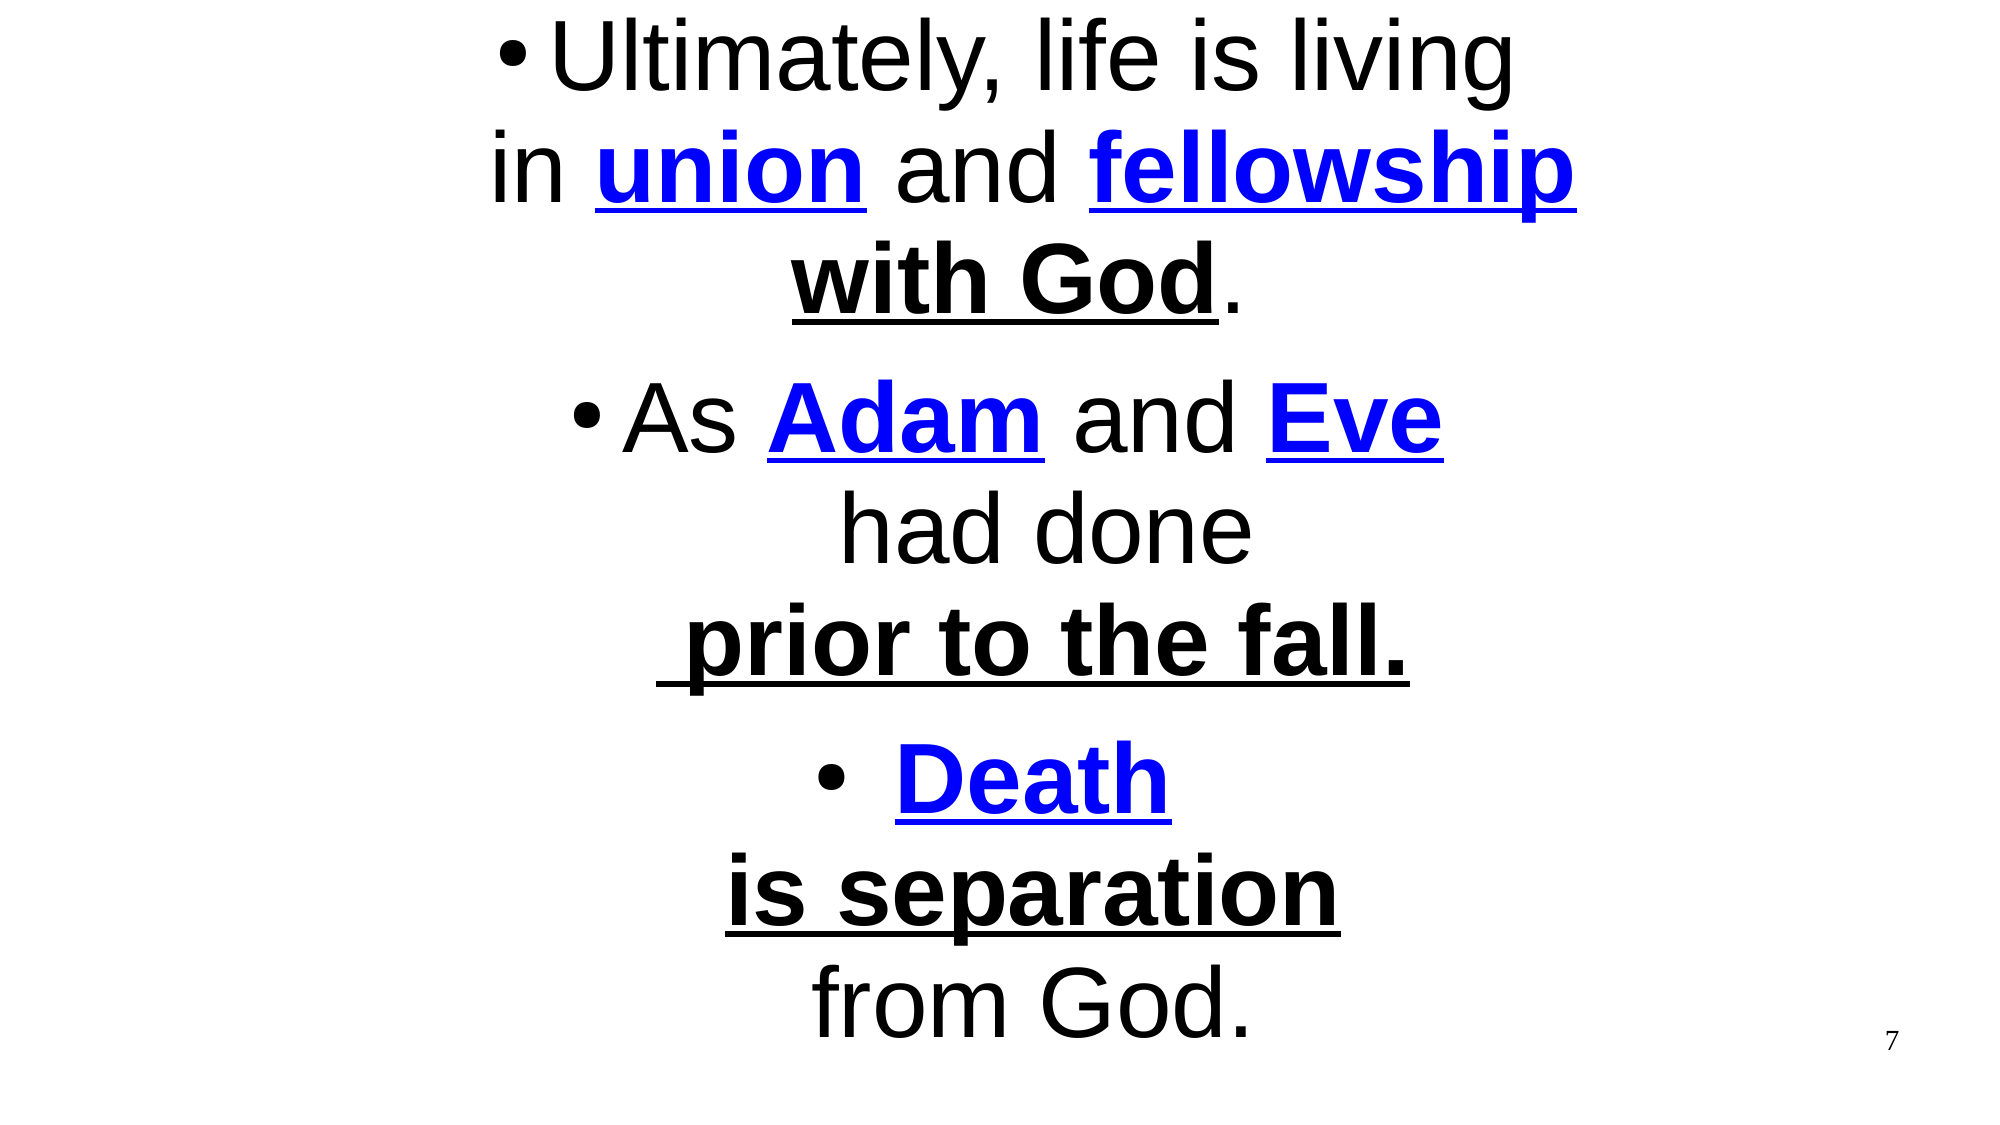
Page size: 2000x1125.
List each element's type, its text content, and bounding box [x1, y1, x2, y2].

list Ultimately, life is living in union and fellowship with God. As Adam and Eve had done prior to the fall. Death is separation from God. [0, 0, 1996, 1123]
